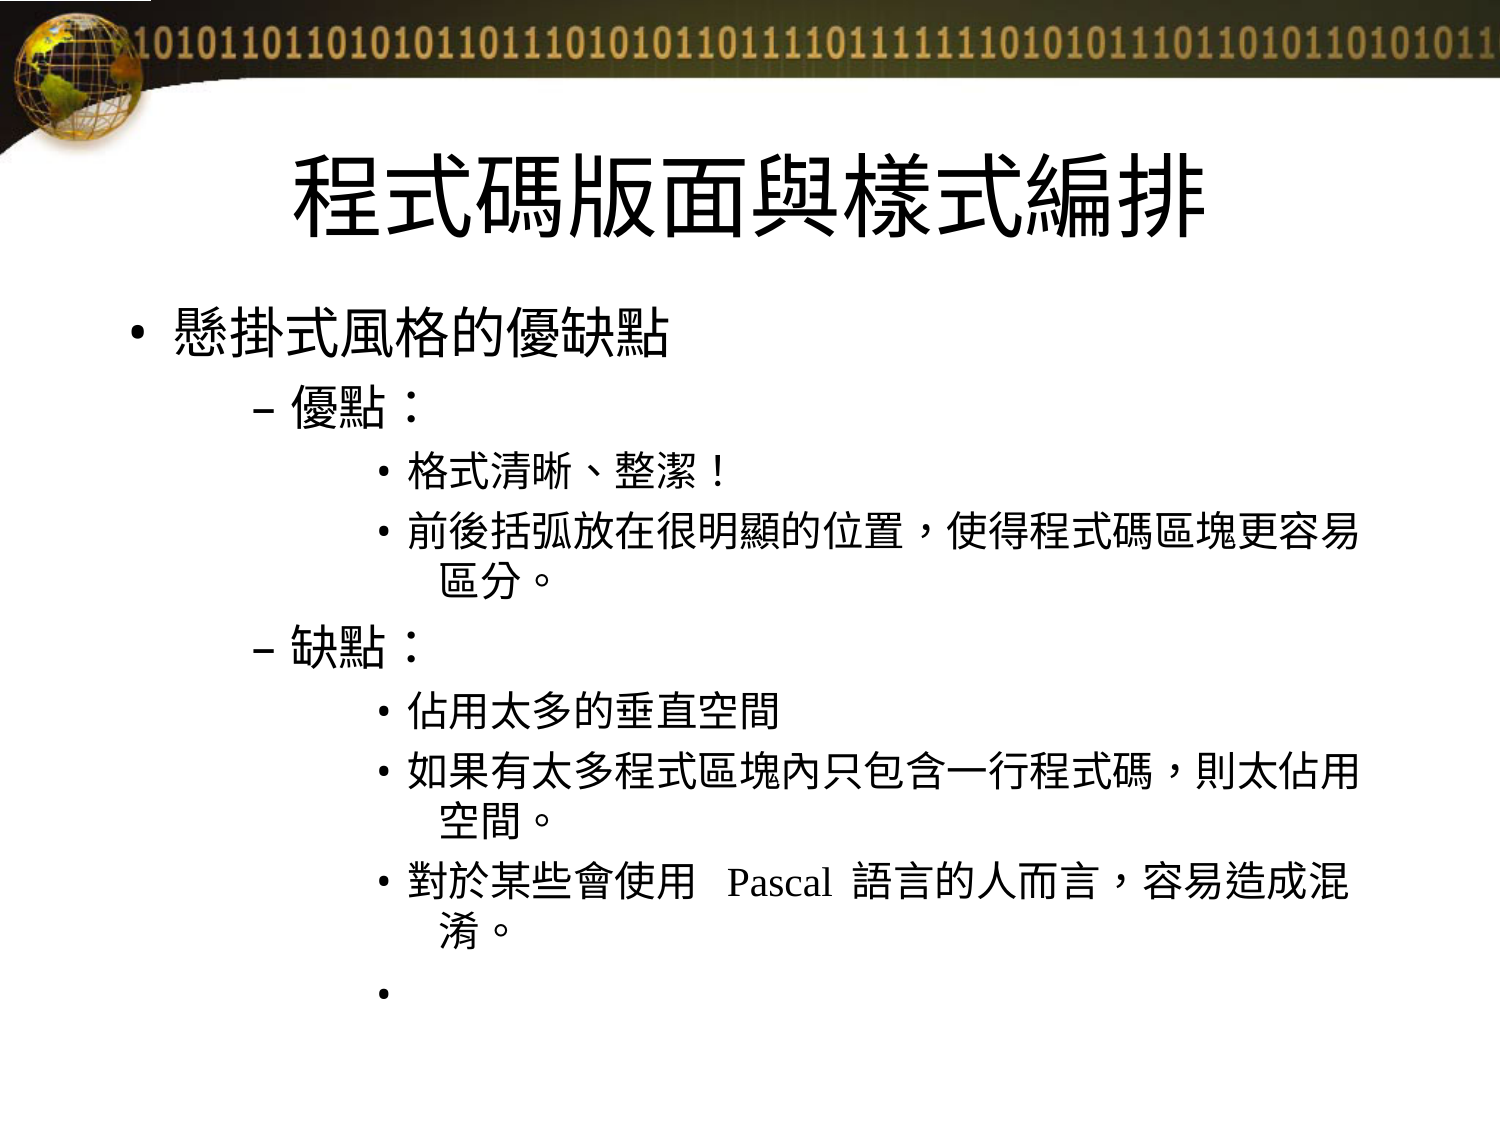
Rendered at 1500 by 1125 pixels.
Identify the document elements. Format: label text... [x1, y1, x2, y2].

title 程式碼版面與樣式編排 [112, 99, 1388, 288]
list 懸掛式風格的優缺點 優點： 格式清晰、整潔！ 前後括弧放在很明顯的位置，使得程式碼區塊更容易區分。 缺點： 佔用太多的垂直空間 如果有太多程式區塊內只包含一行程式碼，則太佔用空間。 對於某些會使用 Pascal 語言的人而言，容易造成混淆。 [112, 290, 1388, 966]
